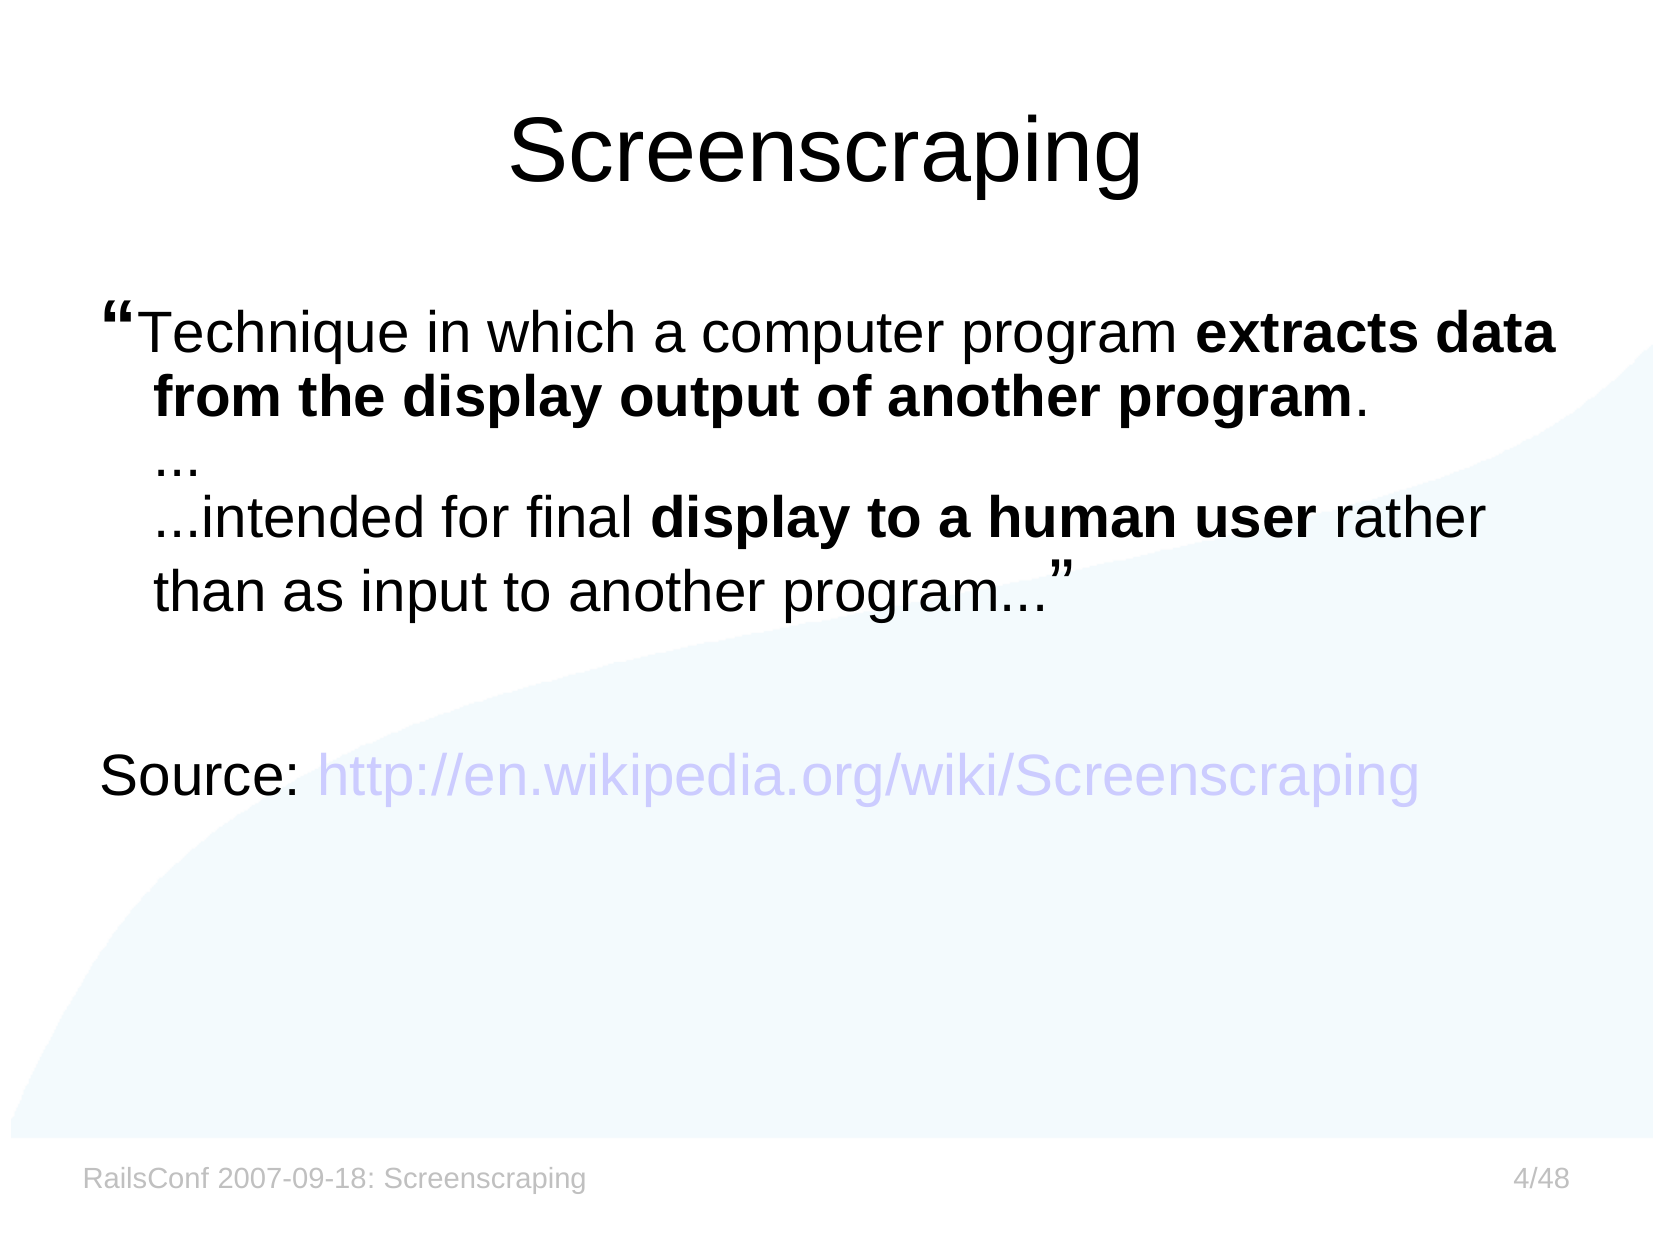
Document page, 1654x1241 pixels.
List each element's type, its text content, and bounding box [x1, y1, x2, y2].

title Screenscraping [82, 49, 1571, 257]
picture [11, 0, 1653, 1231]
list “Technique in which a computer program extracts data from the display output of another program. ... ...intended for final display to a human user rather than as input to another program...” Source: http://en.wikipedia.org/wiki/Screenscraping [82, 290, 1571, 1094]
